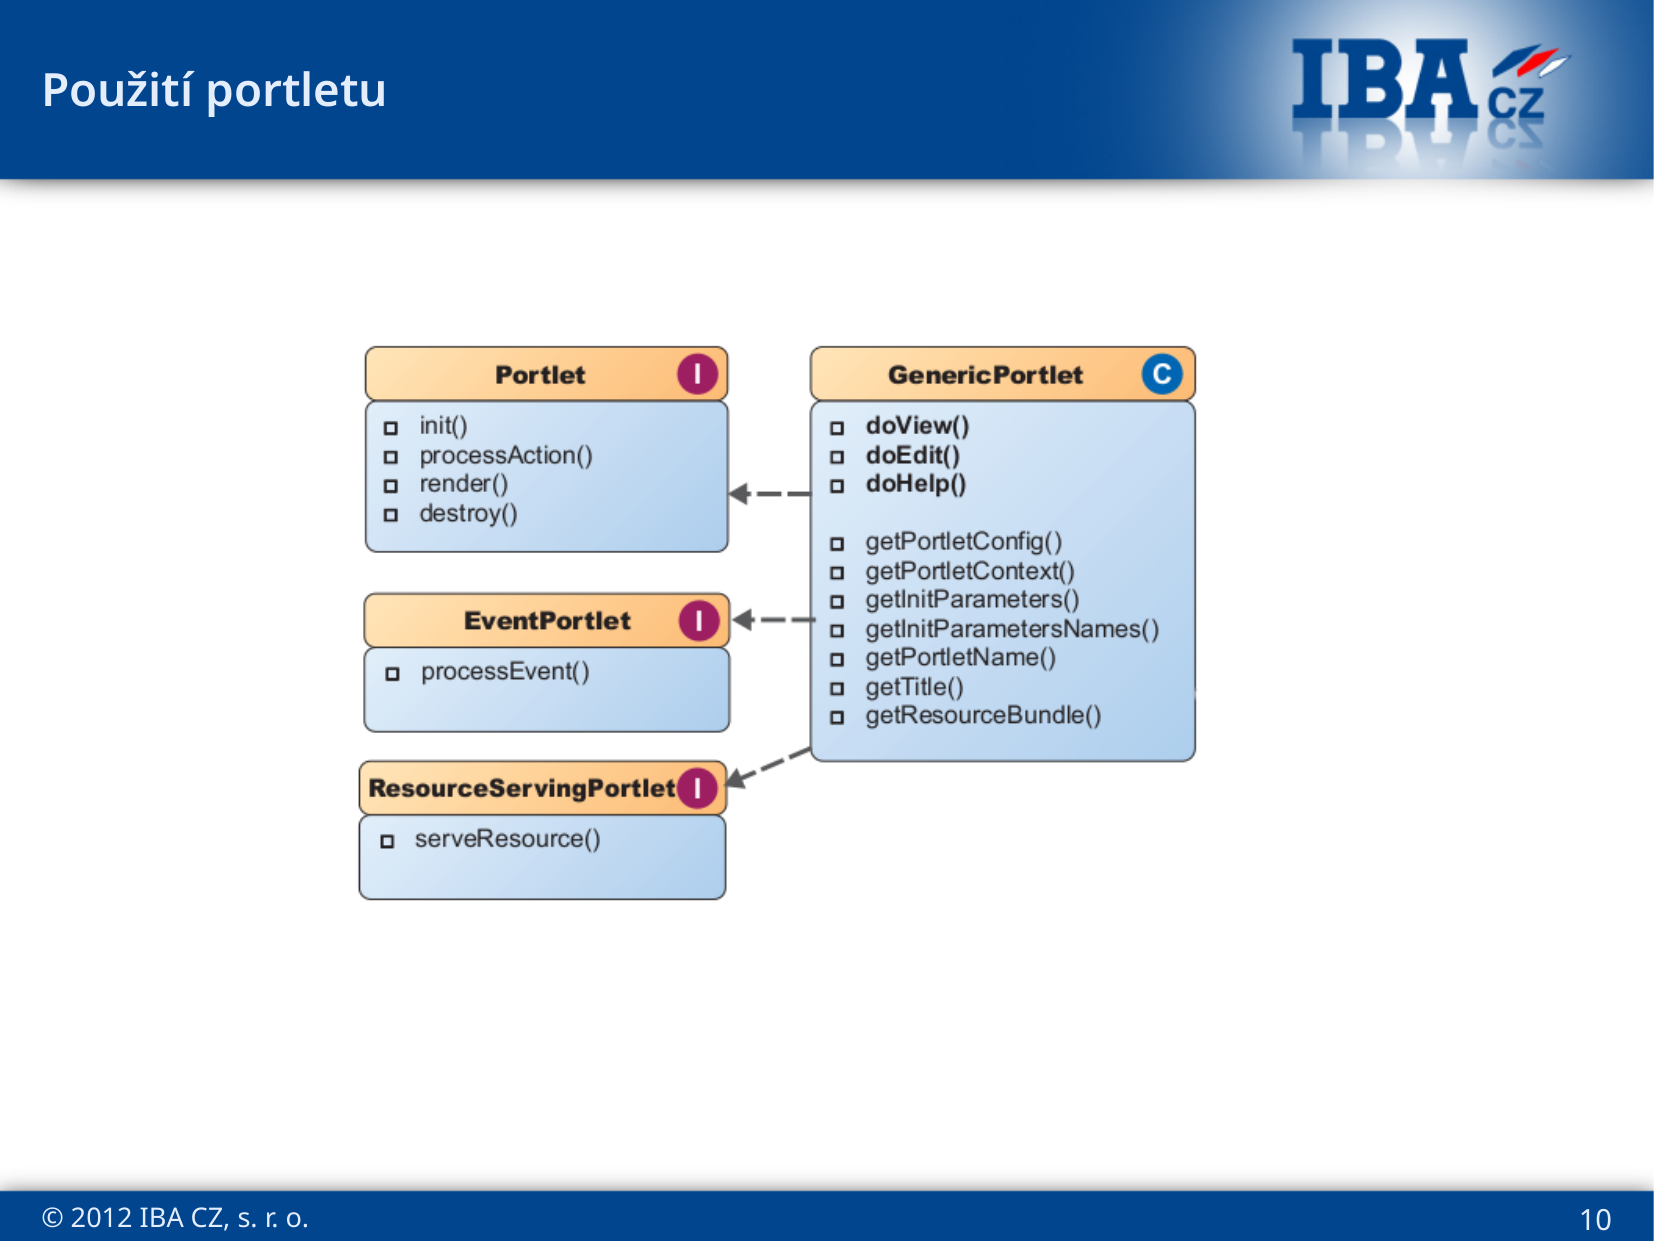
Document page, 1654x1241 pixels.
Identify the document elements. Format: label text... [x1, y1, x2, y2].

title Použití portletu [41, 7, 1105, 170]
picture [0, 0, 1654, 1241]
